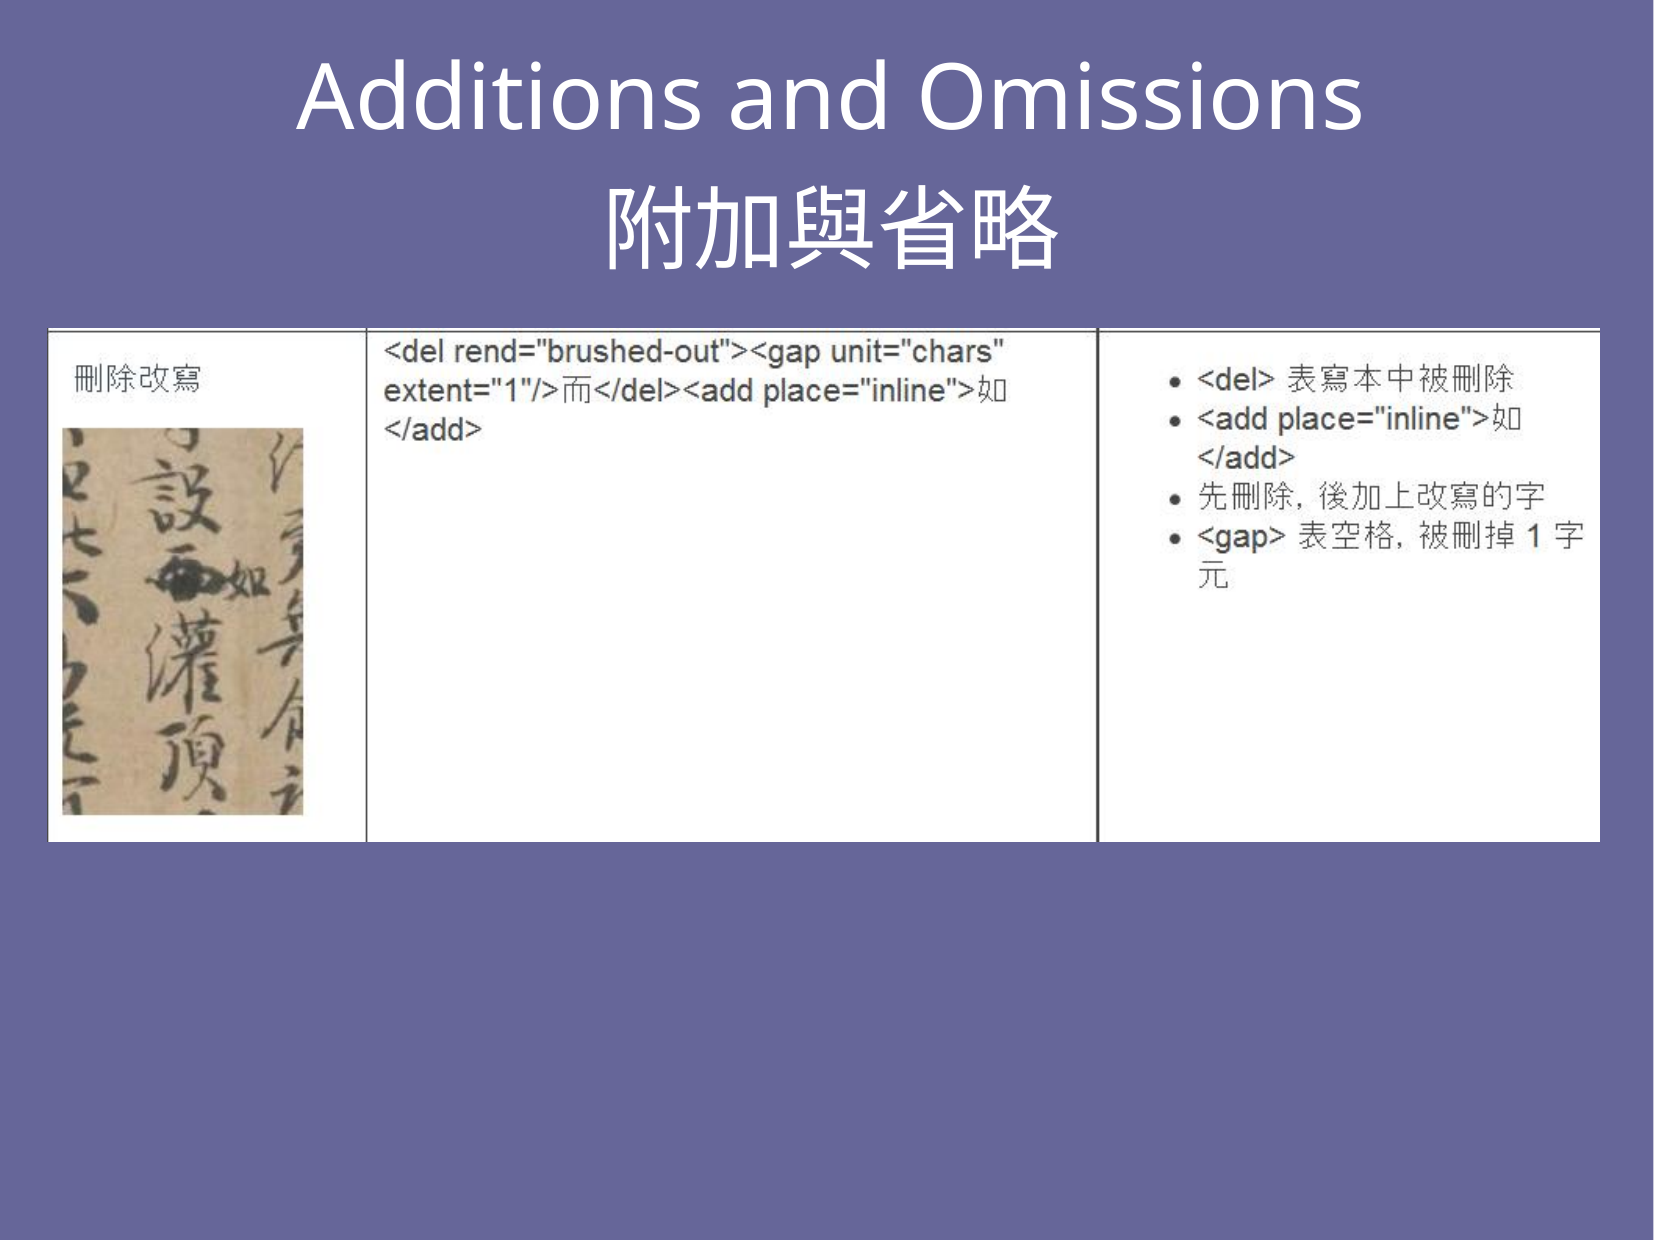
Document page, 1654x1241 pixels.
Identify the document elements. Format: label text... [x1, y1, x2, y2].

picture [47, 328, 1600, 842]
title Additions and Omissions 附加與省略 [125, 37, 1538, 284]
